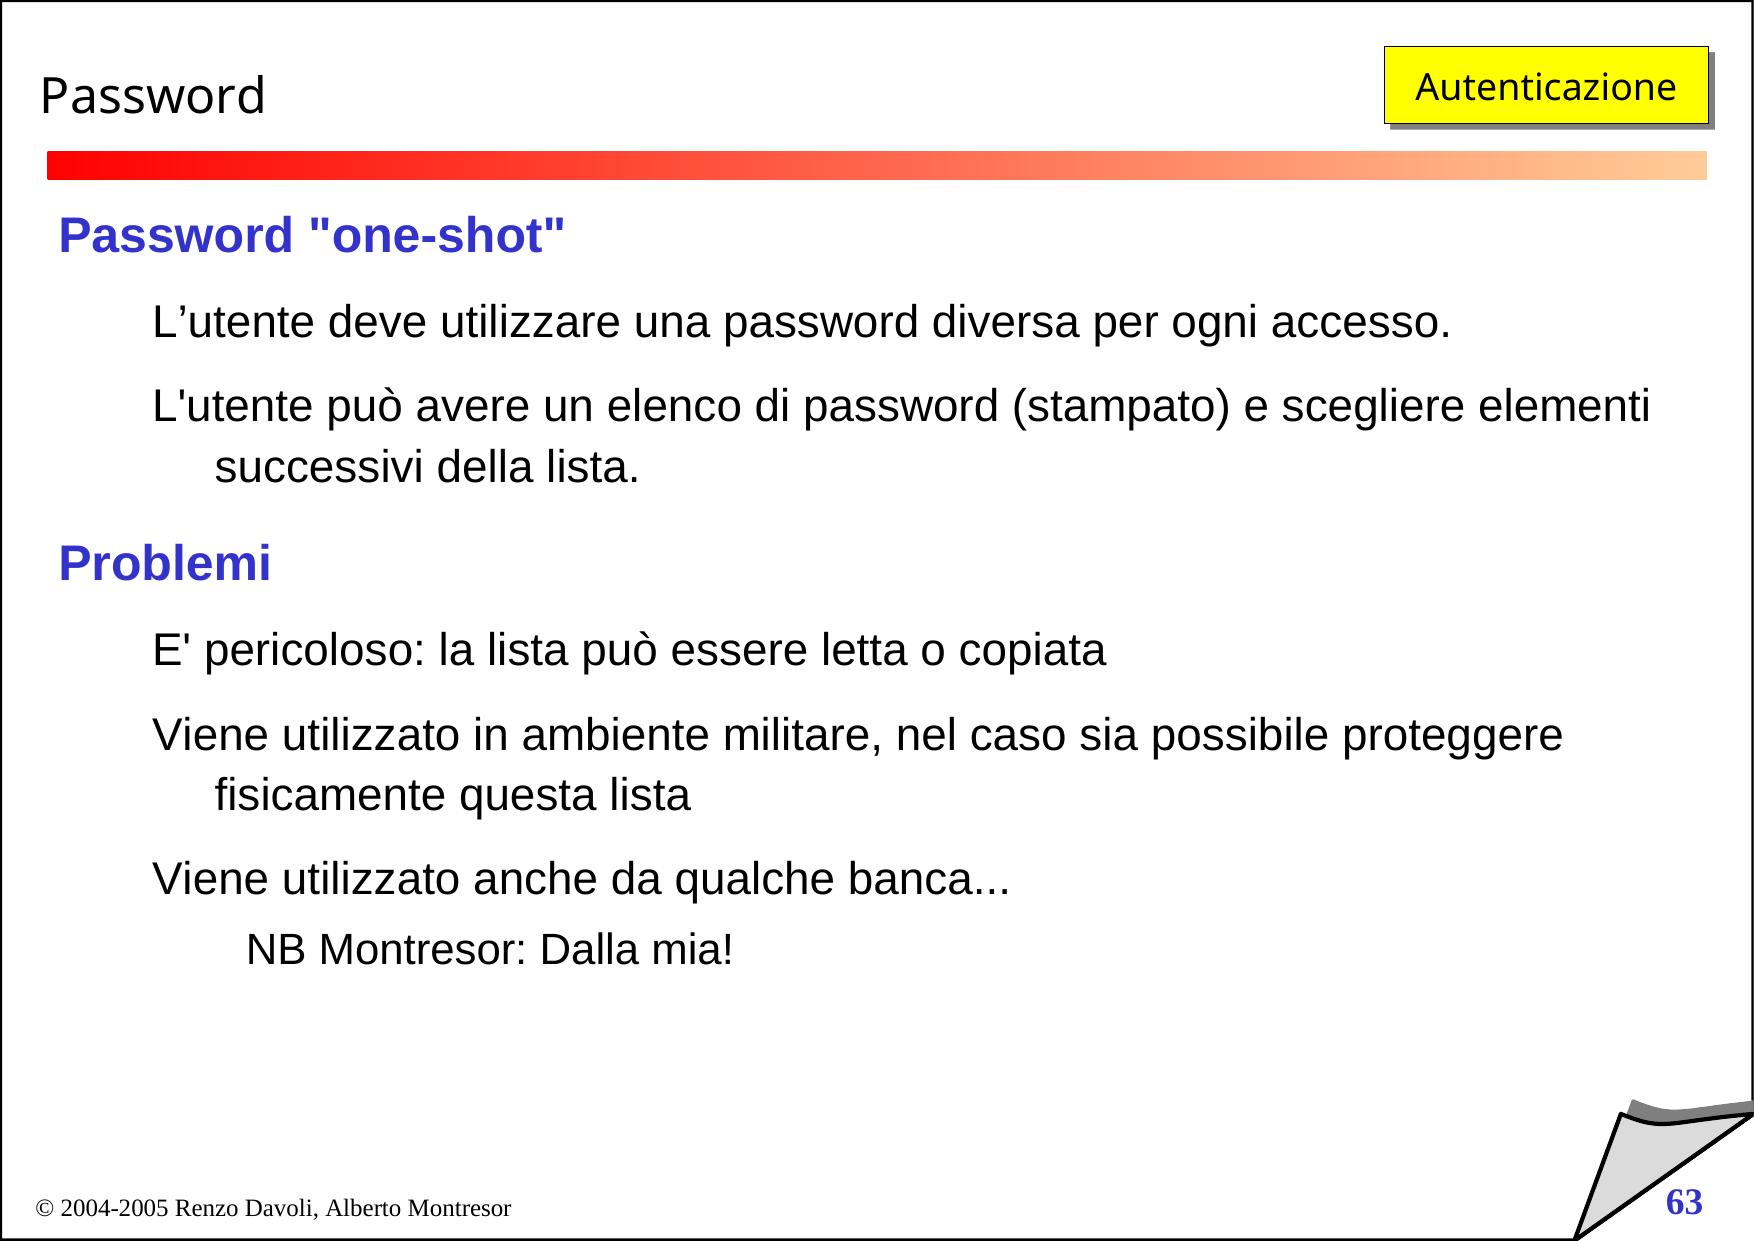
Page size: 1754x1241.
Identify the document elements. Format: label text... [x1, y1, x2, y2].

list Password "one-shot" L’utente deve utilizzare una password diversa per ogni accesso. L'utente può avere un elenco di password (stampato) e scegliere elementi successivi della lista. Problemi E' pericoloso: la lista può essere letta o copiata Viene utilizzato in ambiente militare, nel caso sia possibile proteggere fisicamente questa lista Viene utilizzato anche da qualche banca... NB Montresor: Dalla mia! [58, 206, 1695, 1018]
title Password [40, 49, 1713, 144]
text_box Autenticazione [1384, 46, 1709, 124]
